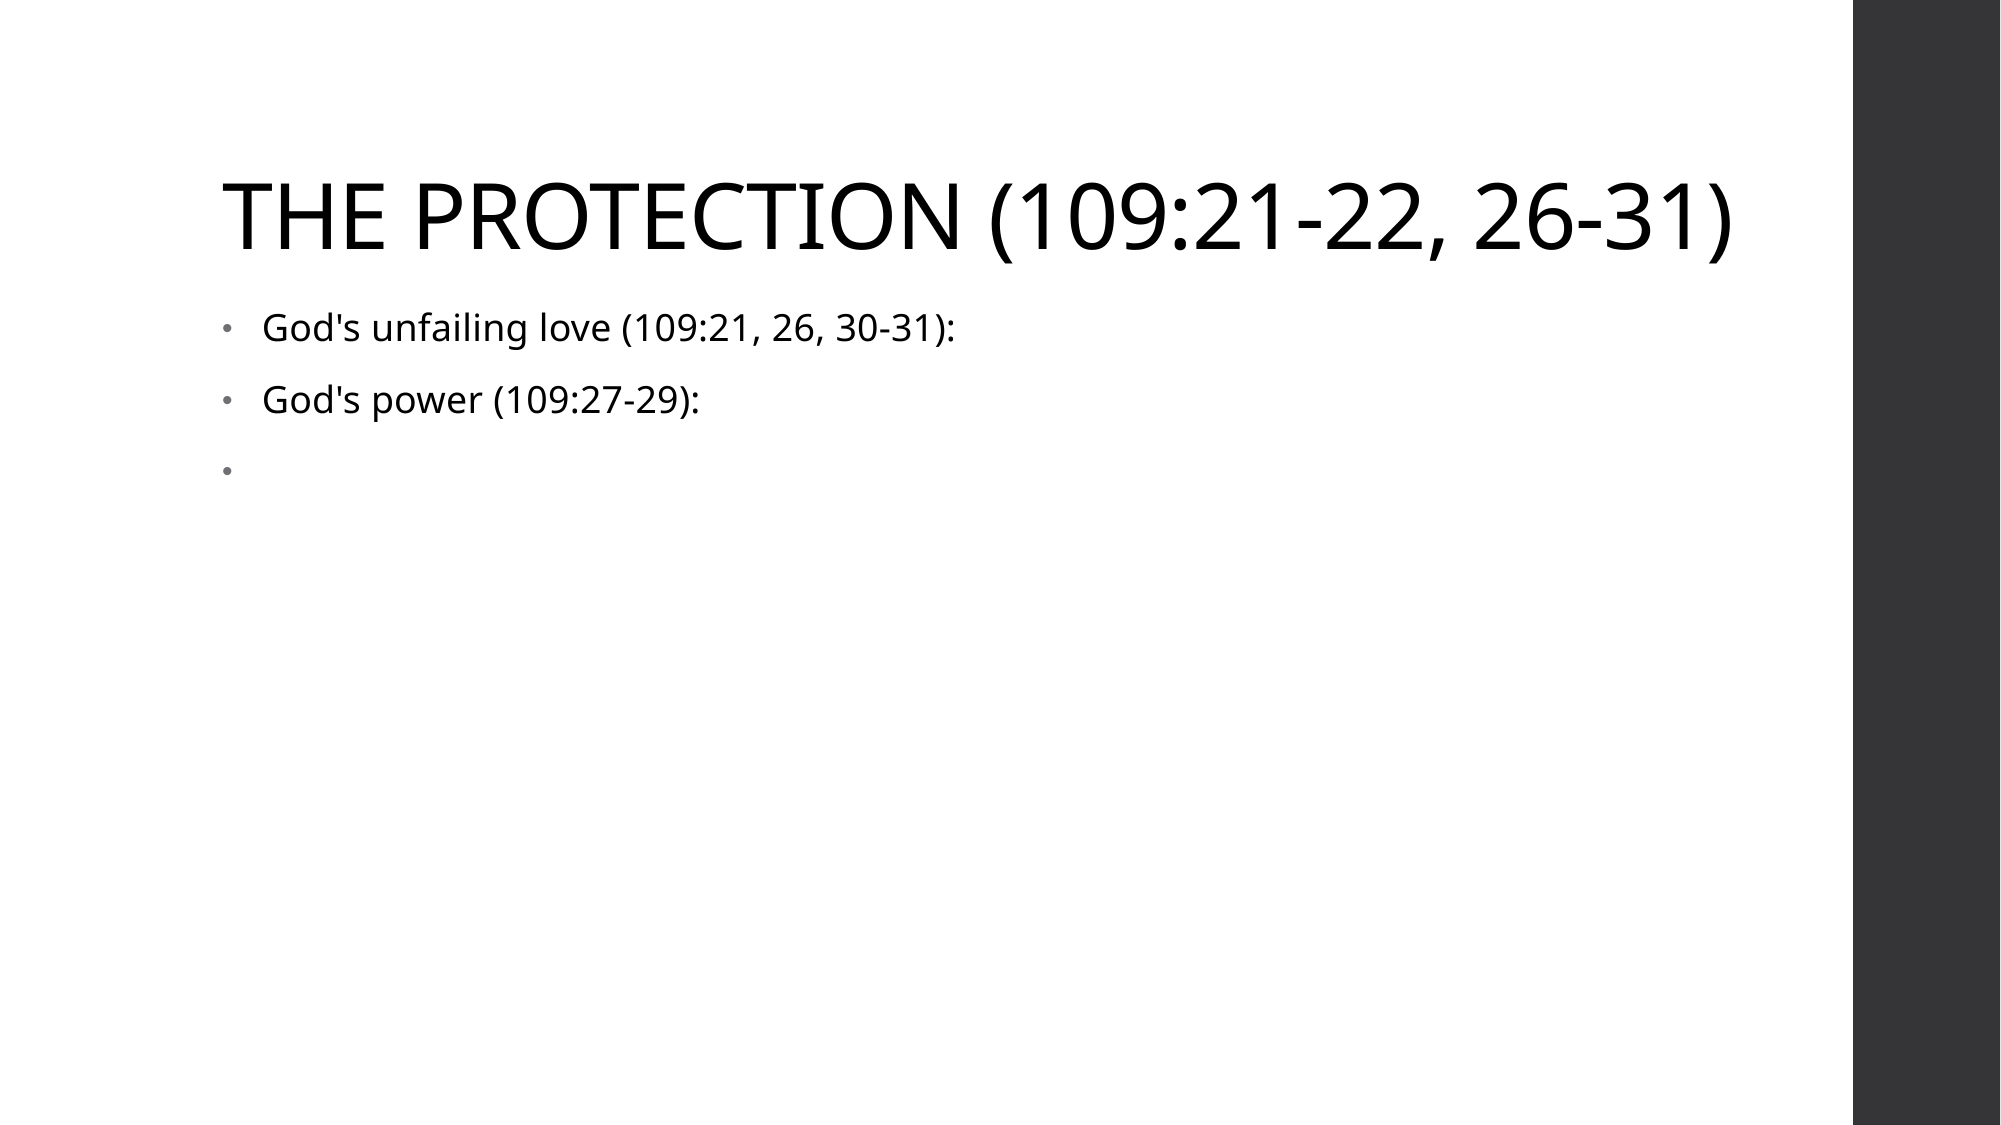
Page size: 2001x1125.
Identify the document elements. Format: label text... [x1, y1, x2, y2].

title THE PROTECTION (109:21-22, 26-31) [206, 60, 1797, 278]
list God's unfailing love (109:21, 26, 30-31): God's power (109:27-29): [206, 299, 1617, 1014]
